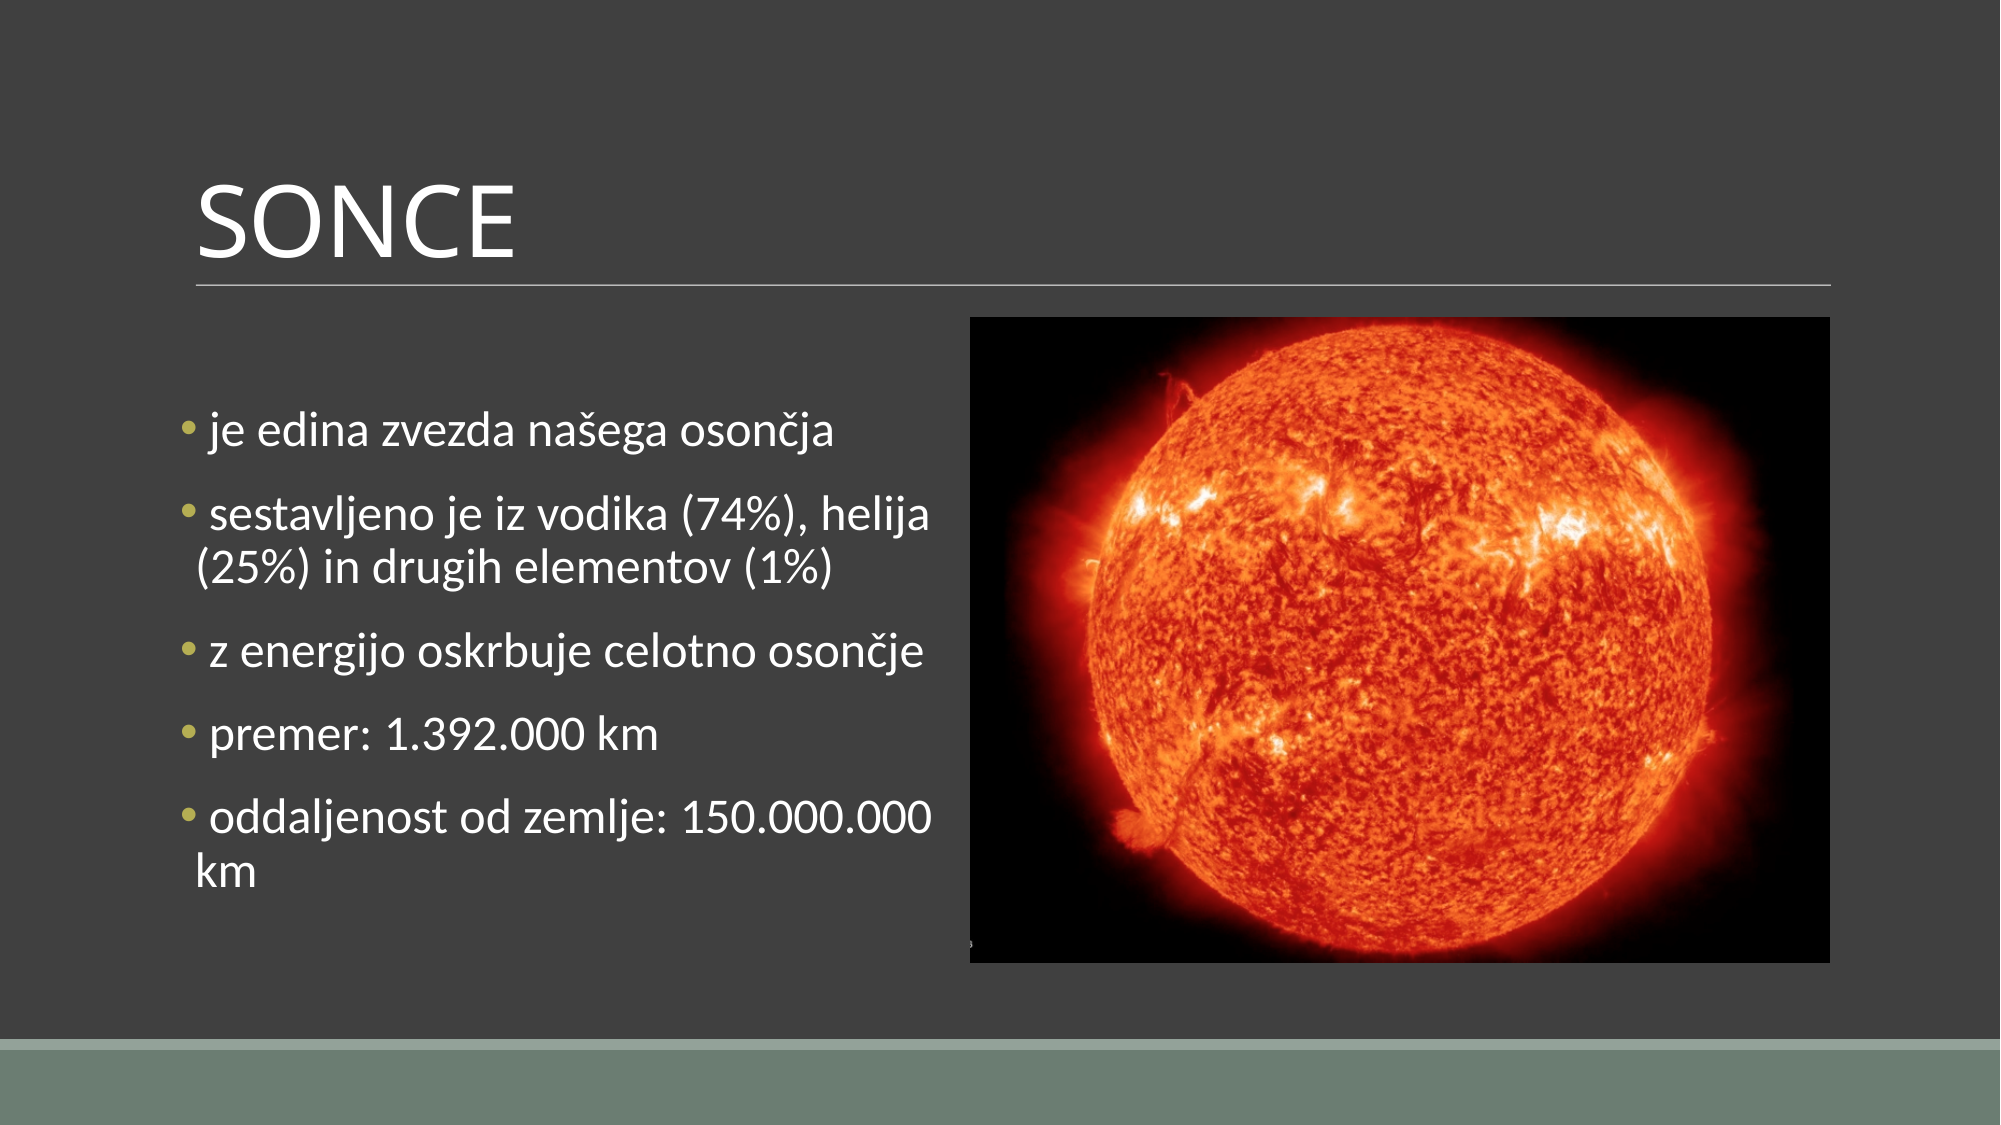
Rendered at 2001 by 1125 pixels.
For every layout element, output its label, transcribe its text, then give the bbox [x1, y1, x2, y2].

picture [970, 317, 1830, 963]
title SONCE [180, 47, 1830, 285]
list je edina zvezda našega osončja sestavljeno je iz vodika (74%), helija (25%) in drugih elementov (1%) z energijo oskrbuje celotno osončje premer: 1.392.000 km oddaljenost od zemlje: 150.000.000 km [180, 396, 971, 1057]
